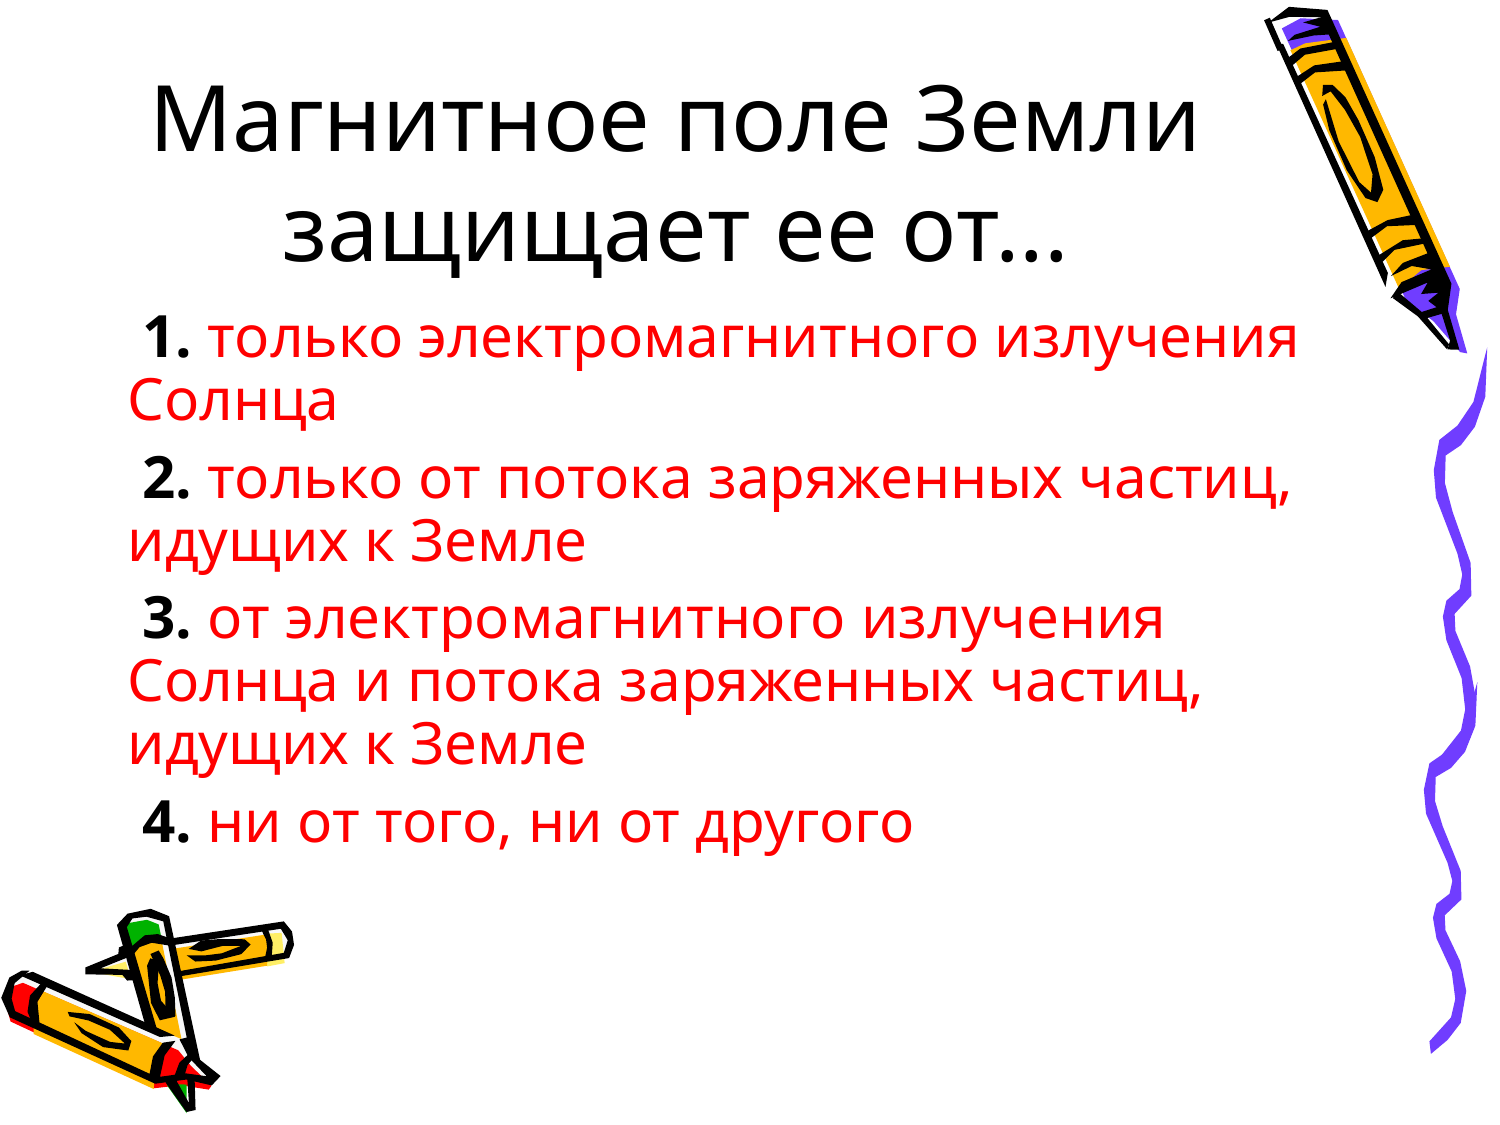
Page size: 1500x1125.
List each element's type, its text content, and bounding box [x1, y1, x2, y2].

list 1. только электромагнитного излучения Солнца 2. только от потока заряженных частиц, идущих к Земле 3. от электромагнитного излучения Солнца и потока заряженных частиц, идущих к Земле 4. ни от того, ни от другого [112, 299, 1375, 901]
title Магнитное поле Земли защищает ее от... [112, 24, 1240, 288]
